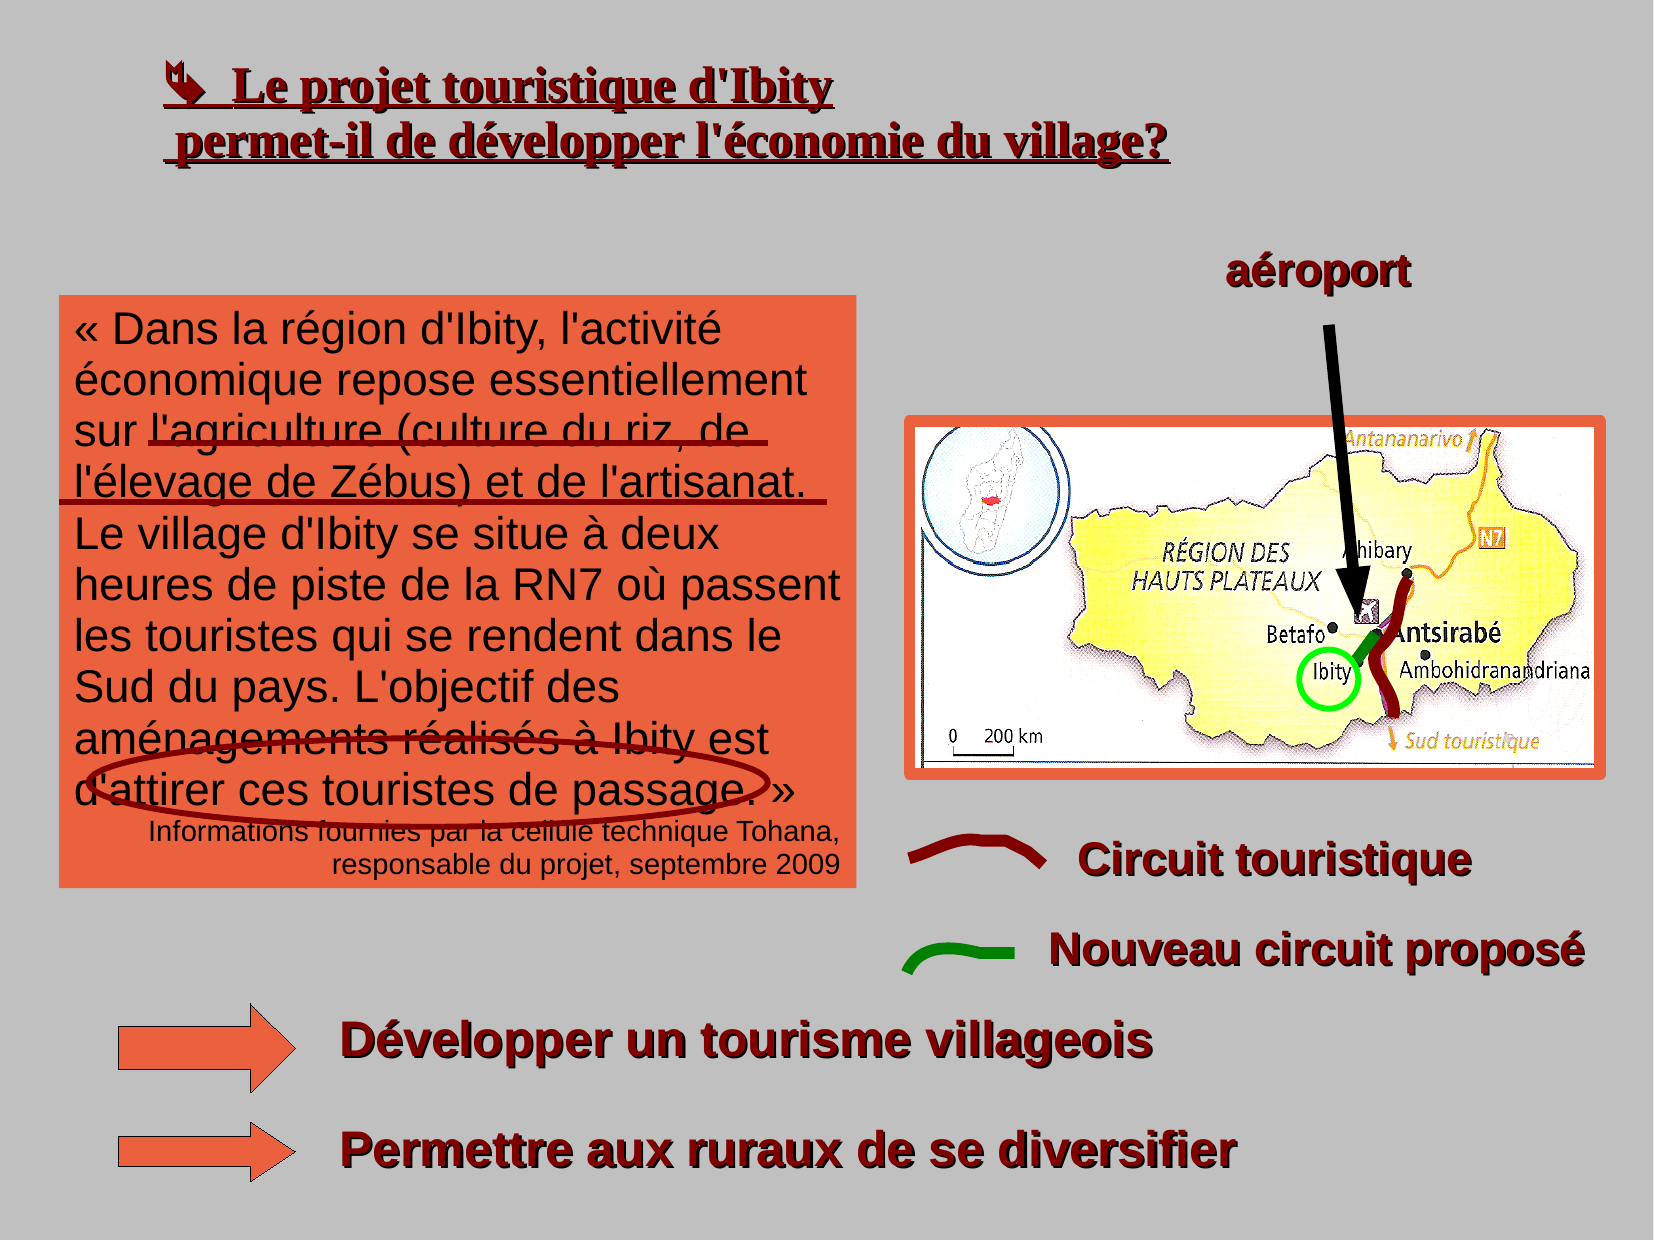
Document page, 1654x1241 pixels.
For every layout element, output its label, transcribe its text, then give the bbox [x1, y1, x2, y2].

text_box Circuit touristique [1062, 825, 1595, 893]
text_box aéroport [1210, 236, 1506, 304]
text_box [118, 1122, 296, 1182]
text_box Nouveau circuit proposé [1033, 915, 1625, 983]
text_box « Dans la région d'Ibity, l'activité économique repose essentiellement sur l'agriculture (culture du riz, de l'élevage de Zébus) et de l'artisanat. Le village d'Ibity se situe à deux heures de piste de la RN7 où passent les touristes qui se rendent dans le Sud du pays. L'objectif des aménagements réalisés à Ibity est d'attirer ces touristes de passage. » Informations fournies par la cellule technique Tohana, responsable du projet, septembre 2009 [59, 295, 857, 886]
text_box Permettre aux ruraux de se diversifier [324, 1114, 1329, 1186]
text_box  Le projet touristique d'Ibity permet-il de développer l'économie du village? [147, 49, 1184, 178]
picture [915, 427, 1595, 768]
text_box Développer un tourisme villageois [324, 1003, 1182, 1076]
text_box [118, 1003, 296, 1093]
